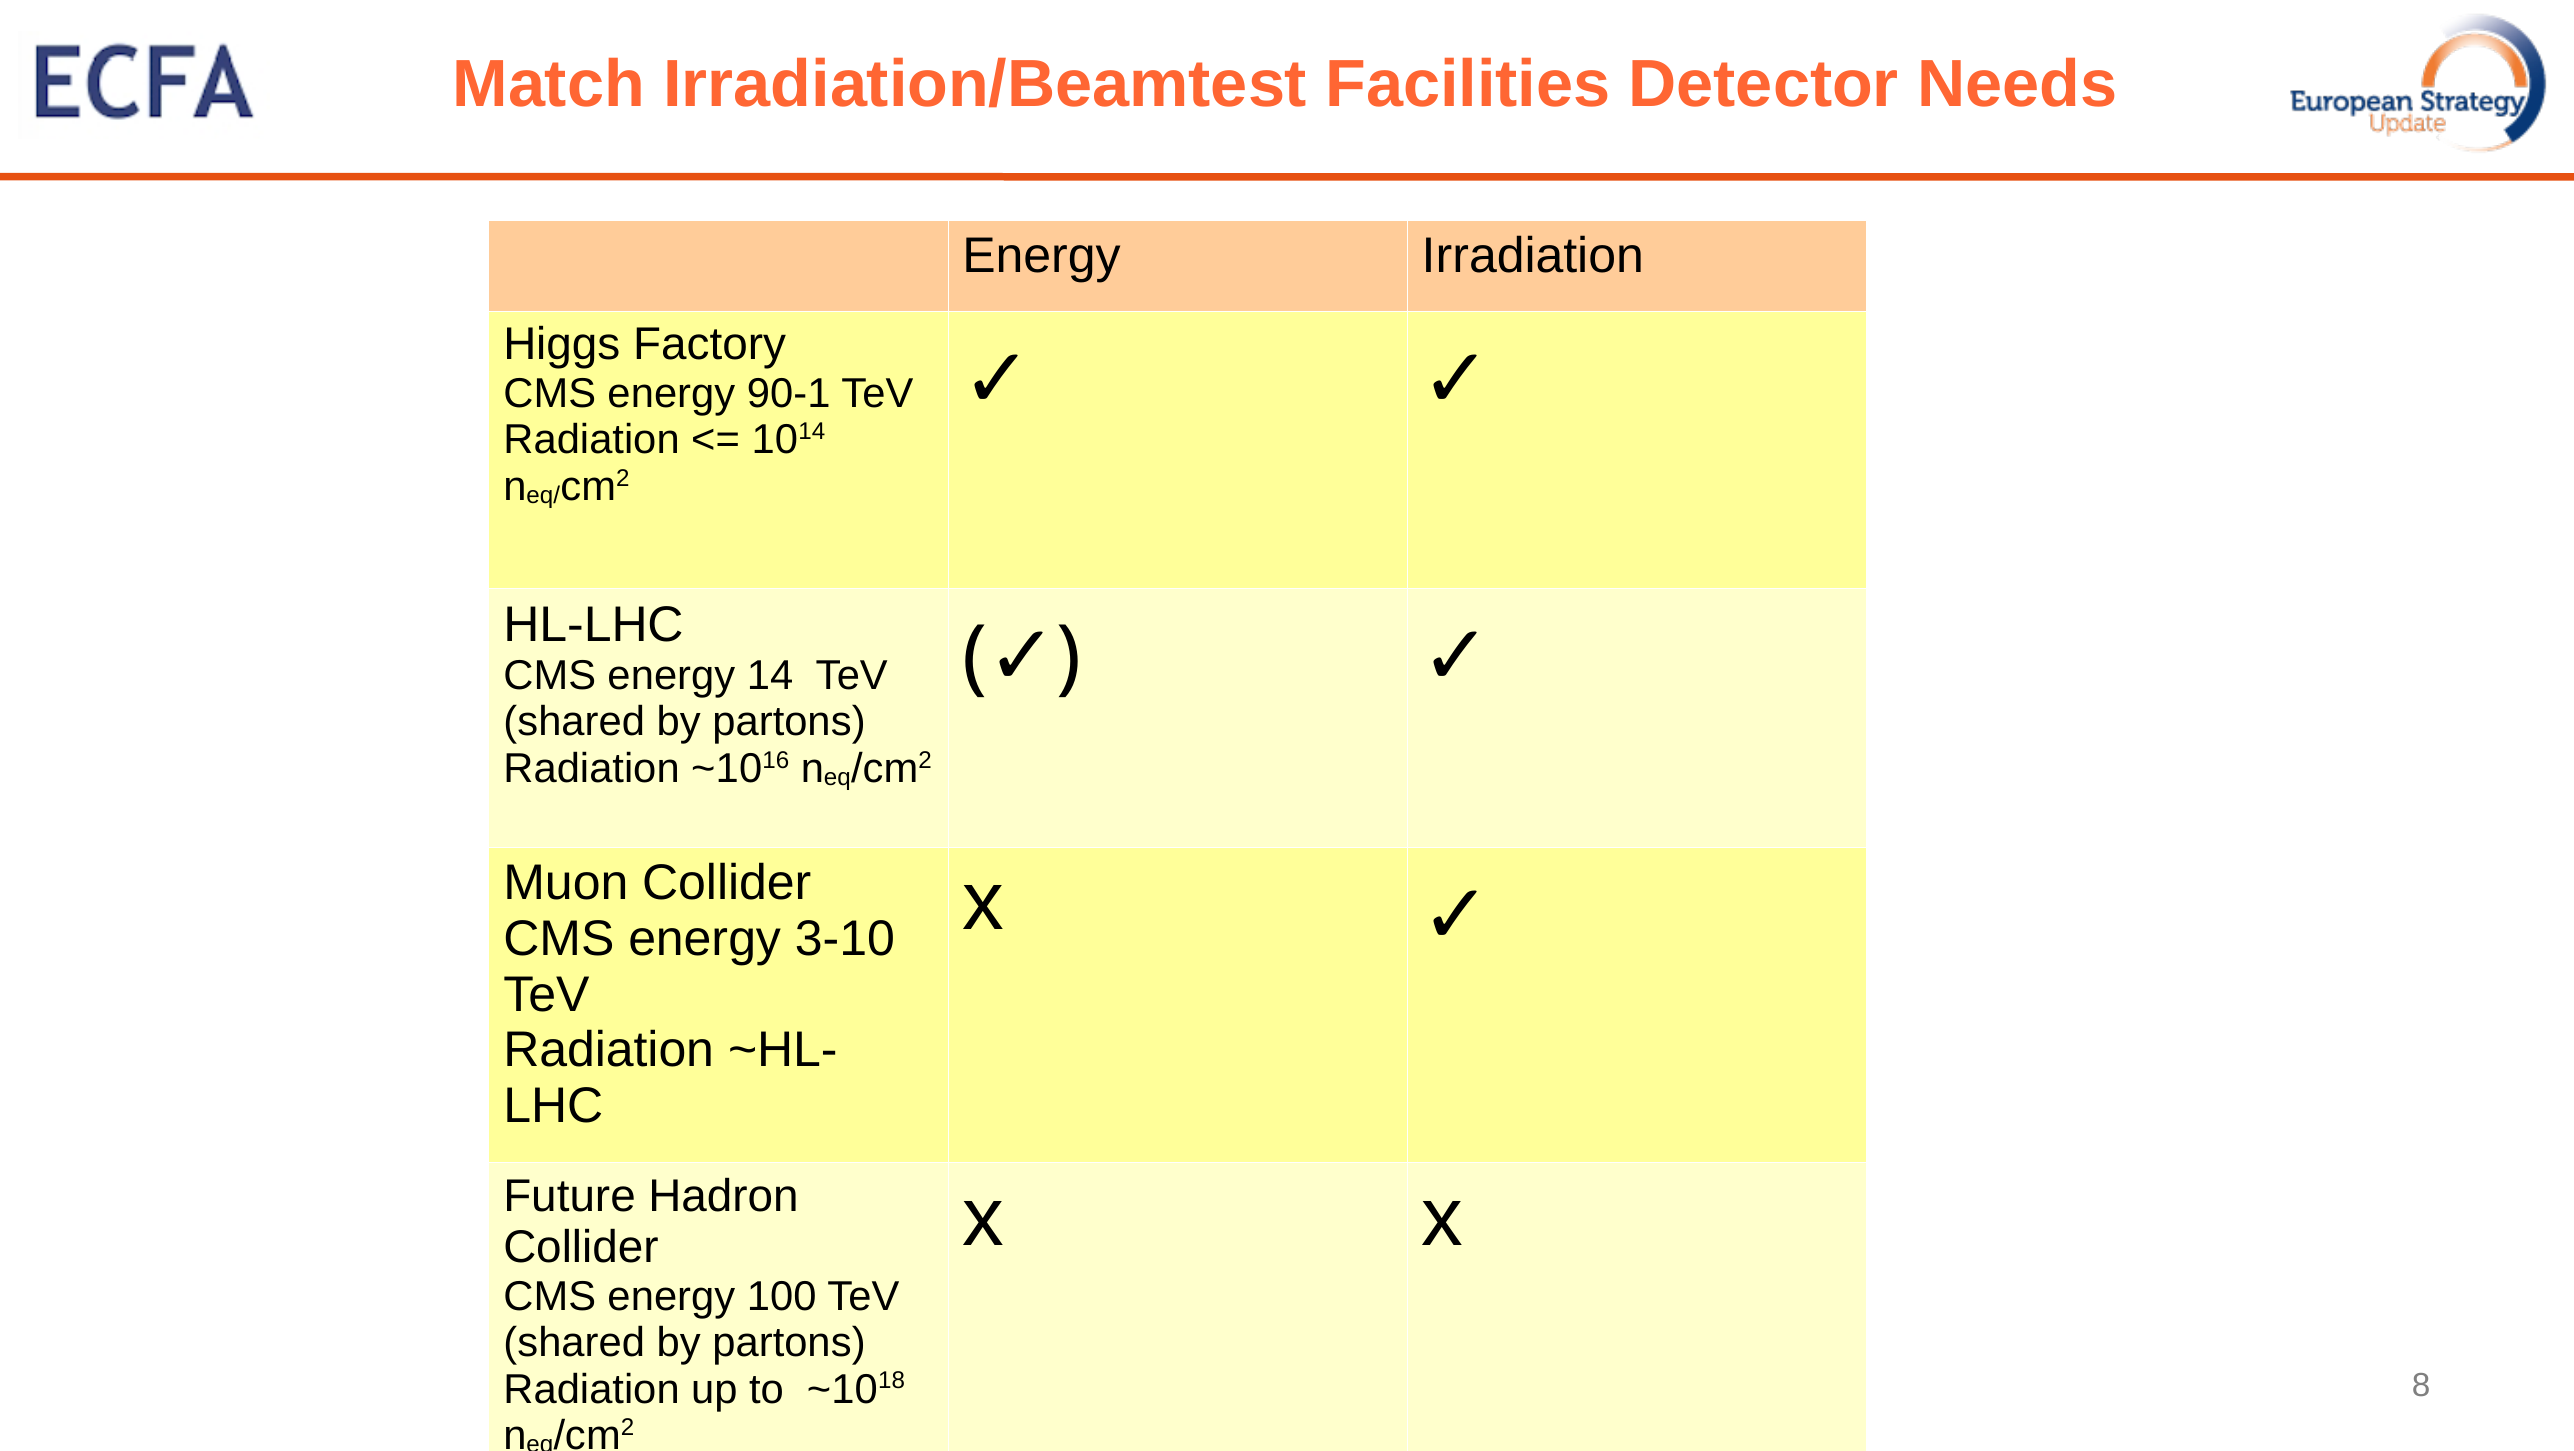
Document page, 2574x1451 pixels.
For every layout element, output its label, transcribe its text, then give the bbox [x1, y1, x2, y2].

table_cell HL-LHC CMS energy 14 TeV (shared by partons) Radiation ~1016 neq/cm2 [489, 589, 948, 847]
table_cell ✓ [1408, 312, 1866, 588]
title Match Irradiation/Beamtest Facilities Detector Needs [222, 0, 2368, 168]
picture [18, 31, 222, 139]
table_cell ✓ [1408, 848, 1866, 1162]
table_header Energy [949, 221, 1407, 311]
table_cell x [949, 848, 1407, 1162]
table_cell x [949, 1163, 1407, 1451]
table_cell Muon Collider CMS energy 3-10 TeV Radiation ~HL-LHC [489, 848, 948, 1162]
table_cell (✓) [949, 589, 1407, 847]
picture [2289, 0, 2548, 217]
table_header [489, 221, 948, 311]
table_cell ✓ [1408, 589, 1866, 847]
table_cell Higgs Factory CMS energy 90-1 TeV Radiation <= 1014 neq/cm2 [489, 312, 948, 588]
table_header Irradiation [1408, 221, 1866, 311]
table_cell ✓ [949, 312, 1407, 588]
table_cell x [1408, 1163, 1866, 1451]
table_cell Future Hadron Collider CMS energy 100 TeV (shared by partons) Radiation up to ~1018 neq/cm2 [489, 1163, 948, 1451]
